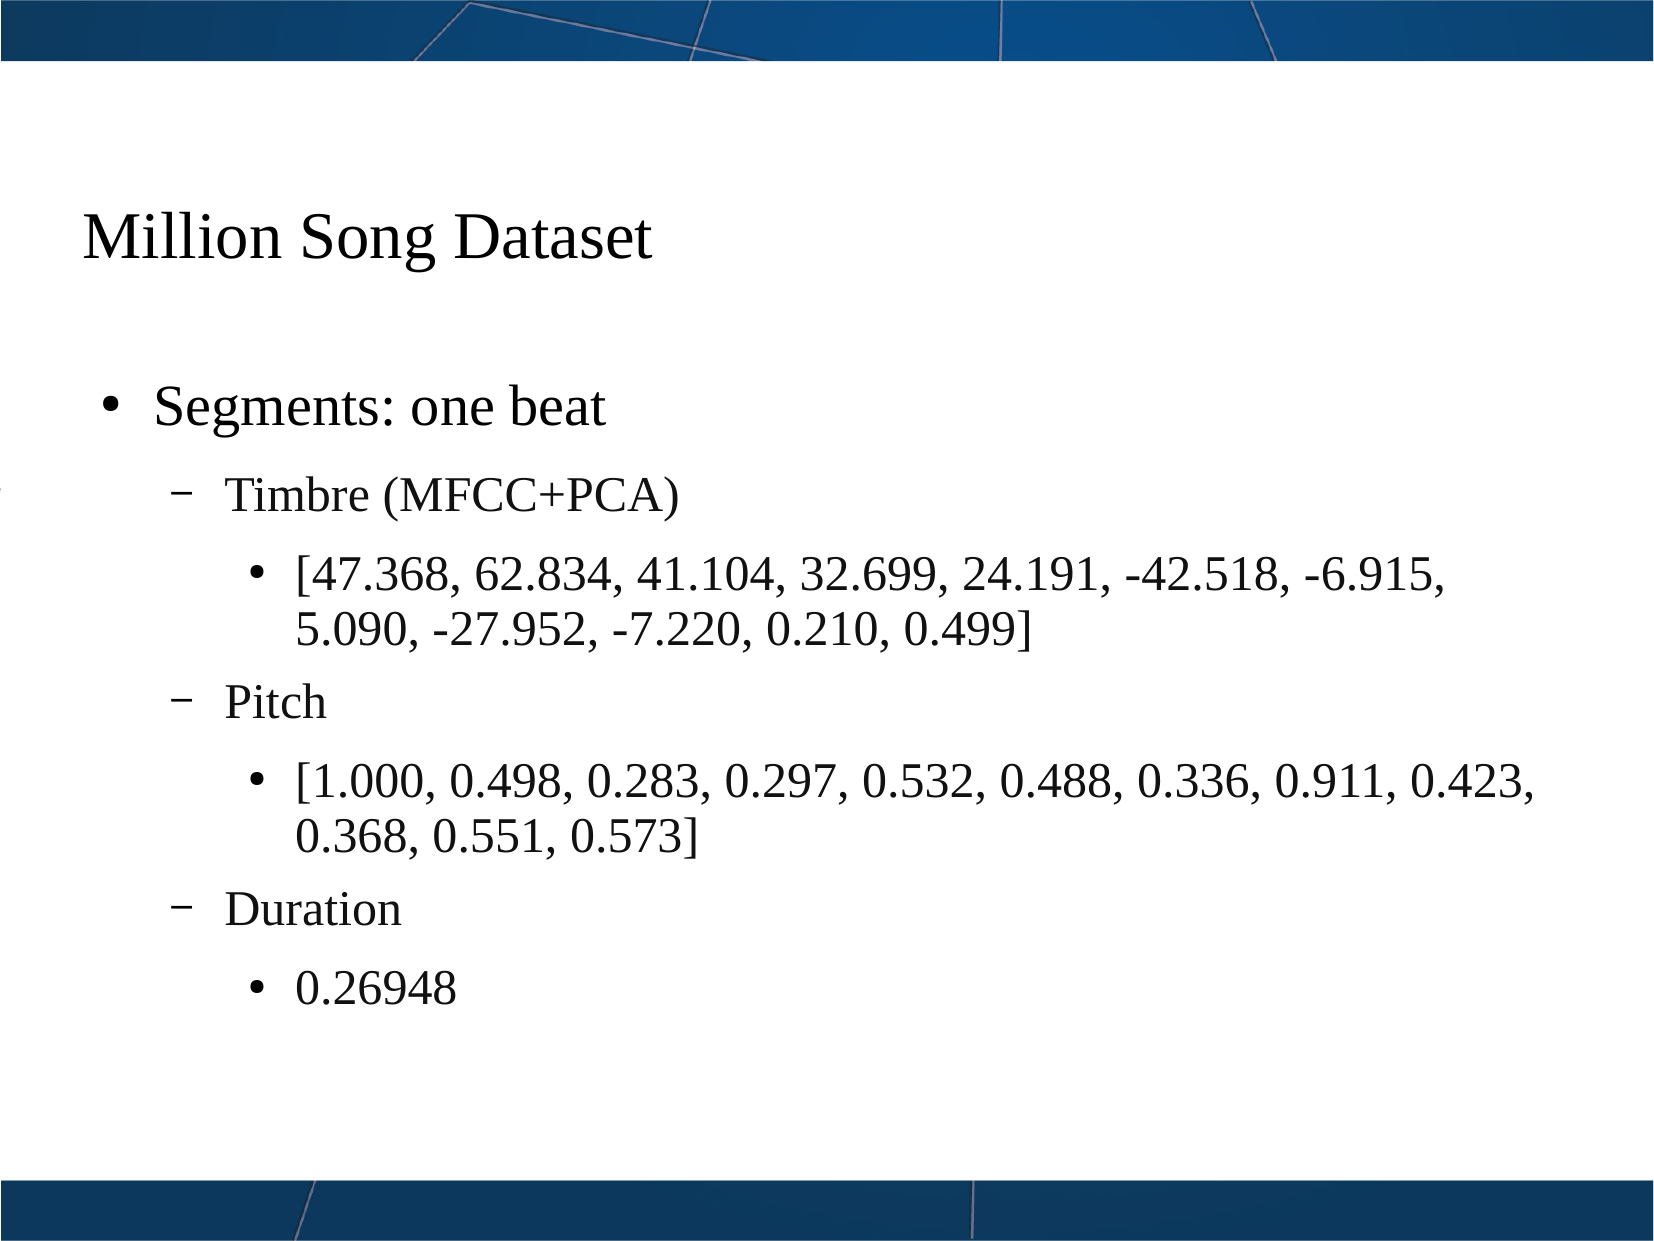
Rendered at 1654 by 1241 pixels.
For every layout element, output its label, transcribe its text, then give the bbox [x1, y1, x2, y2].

title Million Song Dataset [82, 132, 1571, 340]
list Segments: one beat Timbre (MFCC+PCA) [47.368, 62.834, 41.104, 32.699, 24.191, -42.518, -6.915, 5.090, -27.952, -7.220, 0.210, 0.499] Pitch [1.000, 0.498, 0.283, 0.297, 0.532, 0.488, 0.336, 0.911, 0.423, 0.368, 0.551, 0.573] Duration 0.26948 [82, 372, 1571, 1093]
picture [0, 0, 1654, 1241]
